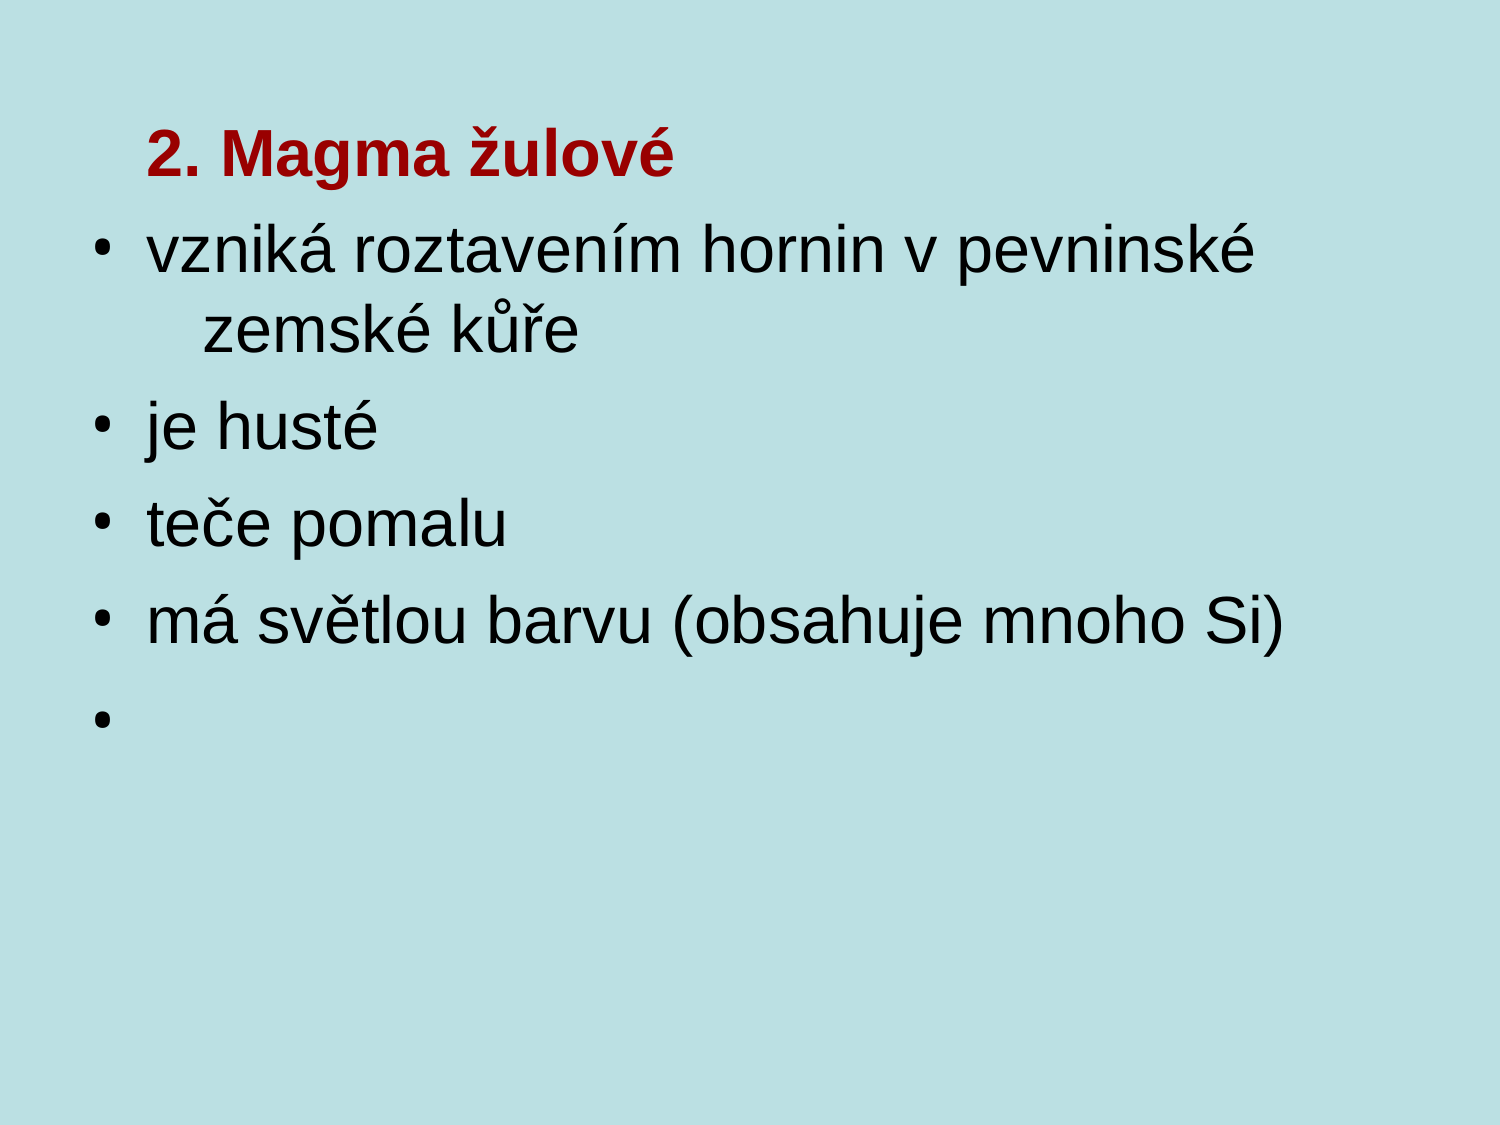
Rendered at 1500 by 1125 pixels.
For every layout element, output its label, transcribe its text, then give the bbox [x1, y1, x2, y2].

list 2. Magma žulové vzniká roztavením hornin v pevninské zemské kůře je husté teče pomalu má světlou barvu (obsahuje mnoho Si) [75, 101, 1426, 1005]
